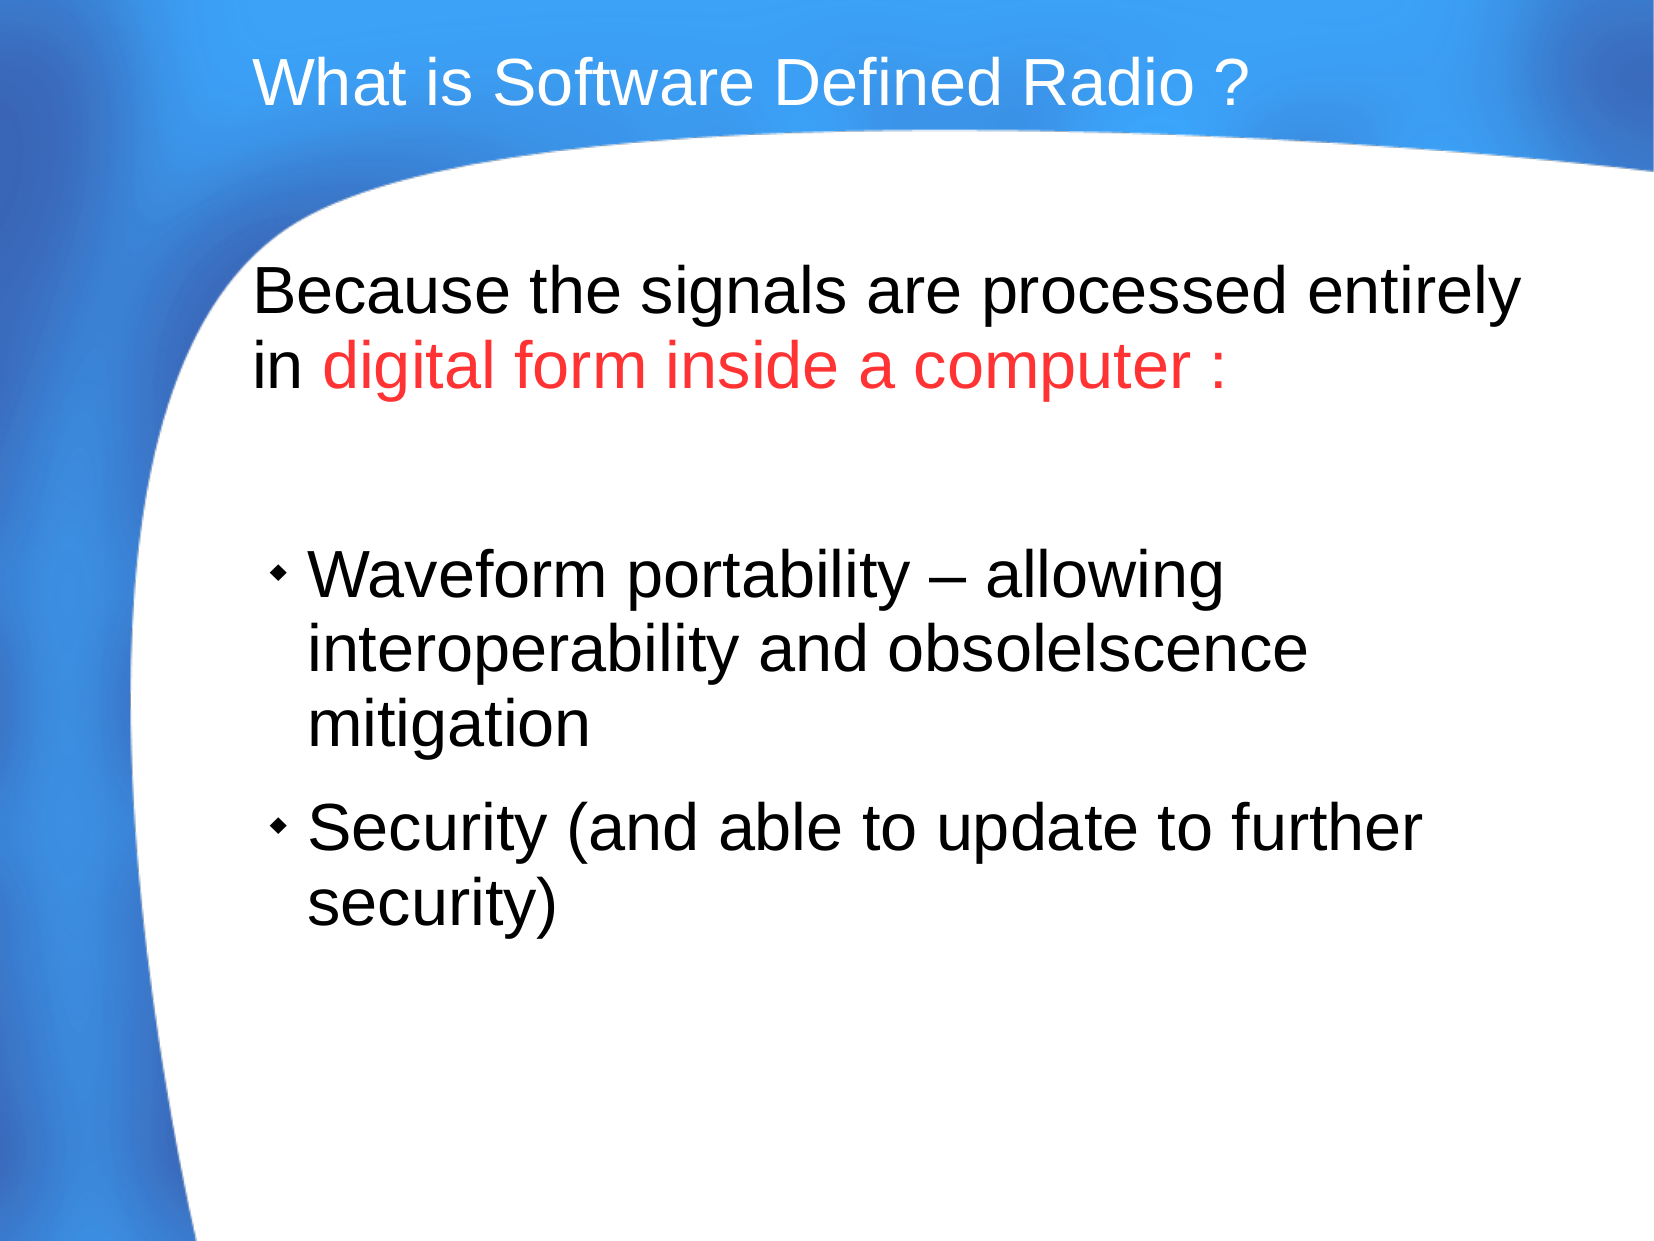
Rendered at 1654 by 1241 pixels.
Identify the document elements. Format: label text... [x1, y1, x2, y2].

list What is Software Defined Radio ? Because the signals are processed entirely in digital form inside a computer : Waveform portability – allowing interoperability and obsolelscence mitigation Security (and able to update to further security) [252, 45, 1535, 1171]
picture [0, 0, 1654, 1241]
